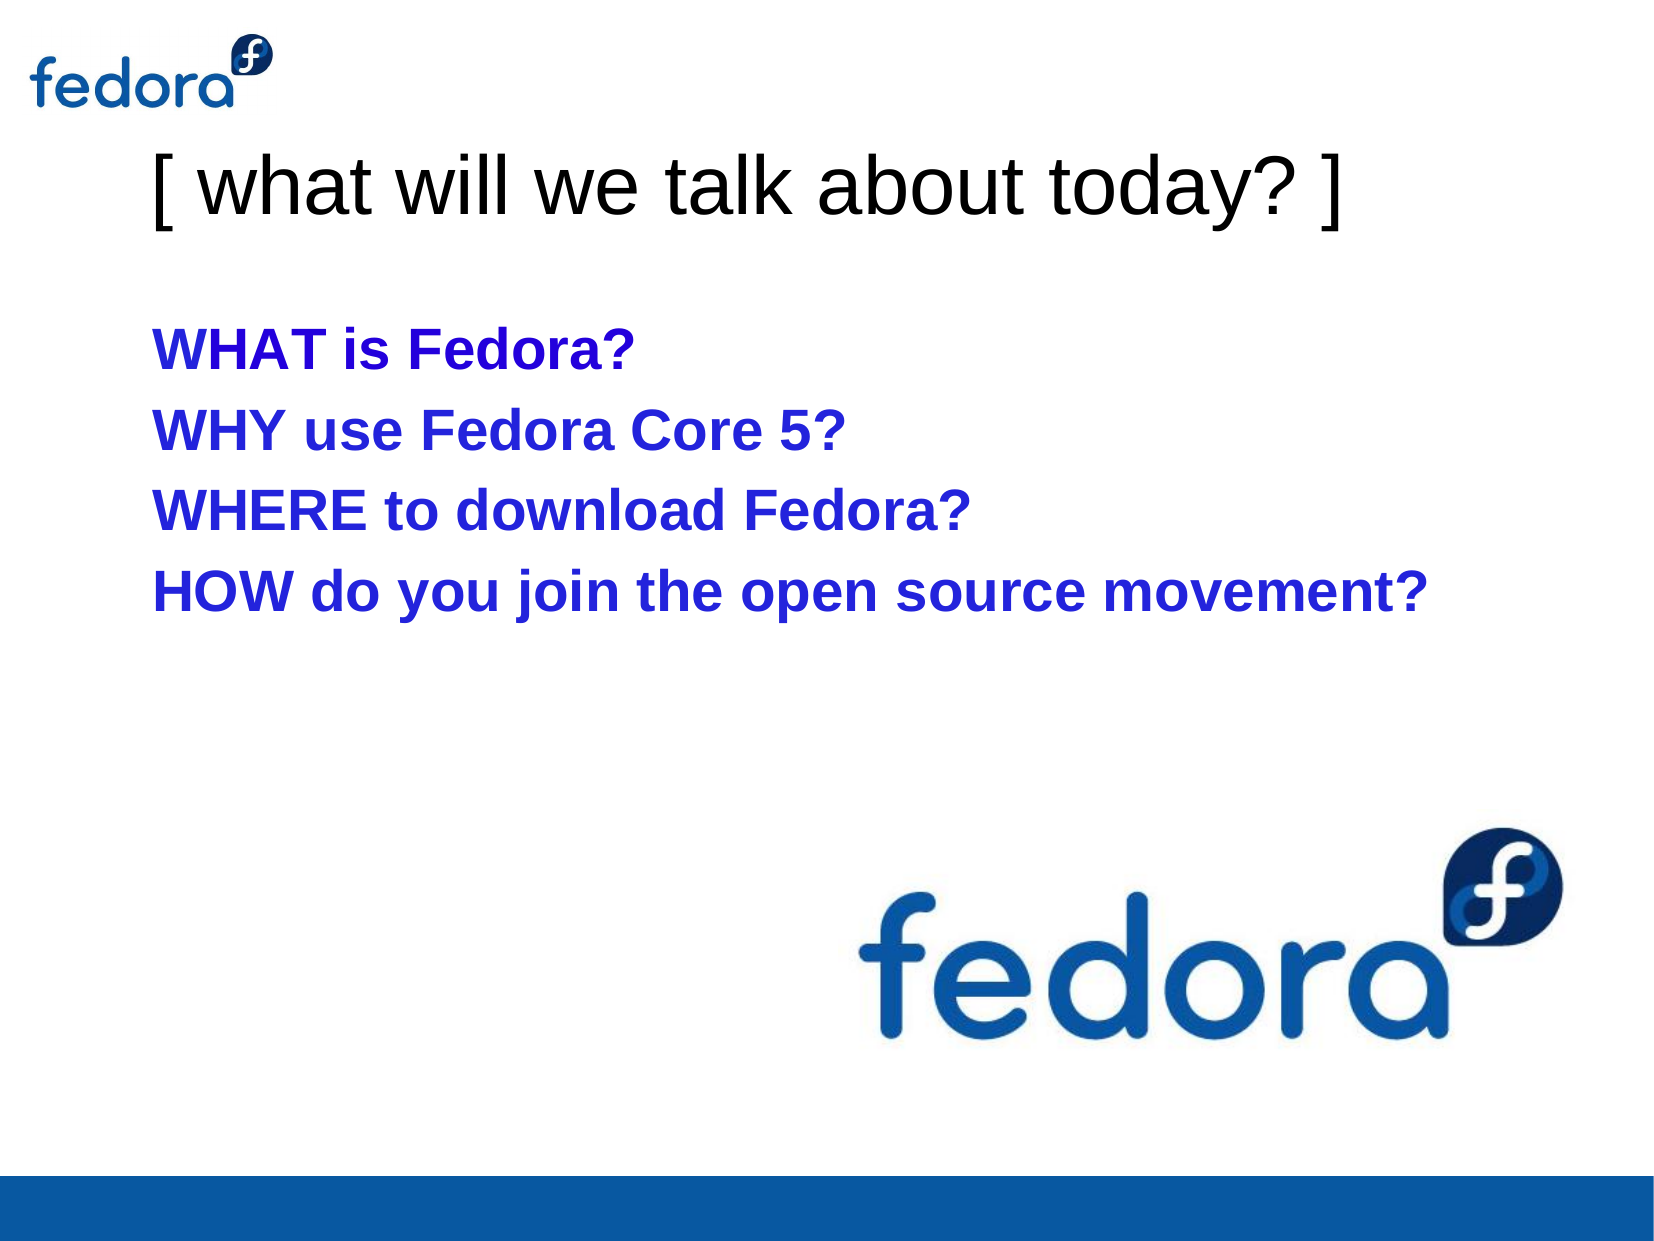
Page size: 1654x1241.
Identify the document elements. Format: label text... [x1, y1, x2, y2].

picture [838, 809, 1576, 1061]
title [ what will we talk about today? ] [115, 123, 1521, 248]
picture [22, 27, 277, 115]
picture [0, 1176, 1654, 1241]
list WHAT is Fedora? WHY use Fedora Core 5? WHERE to download Fedora? HOW do you join the open source movement? [137, 309, 1478, 723]
